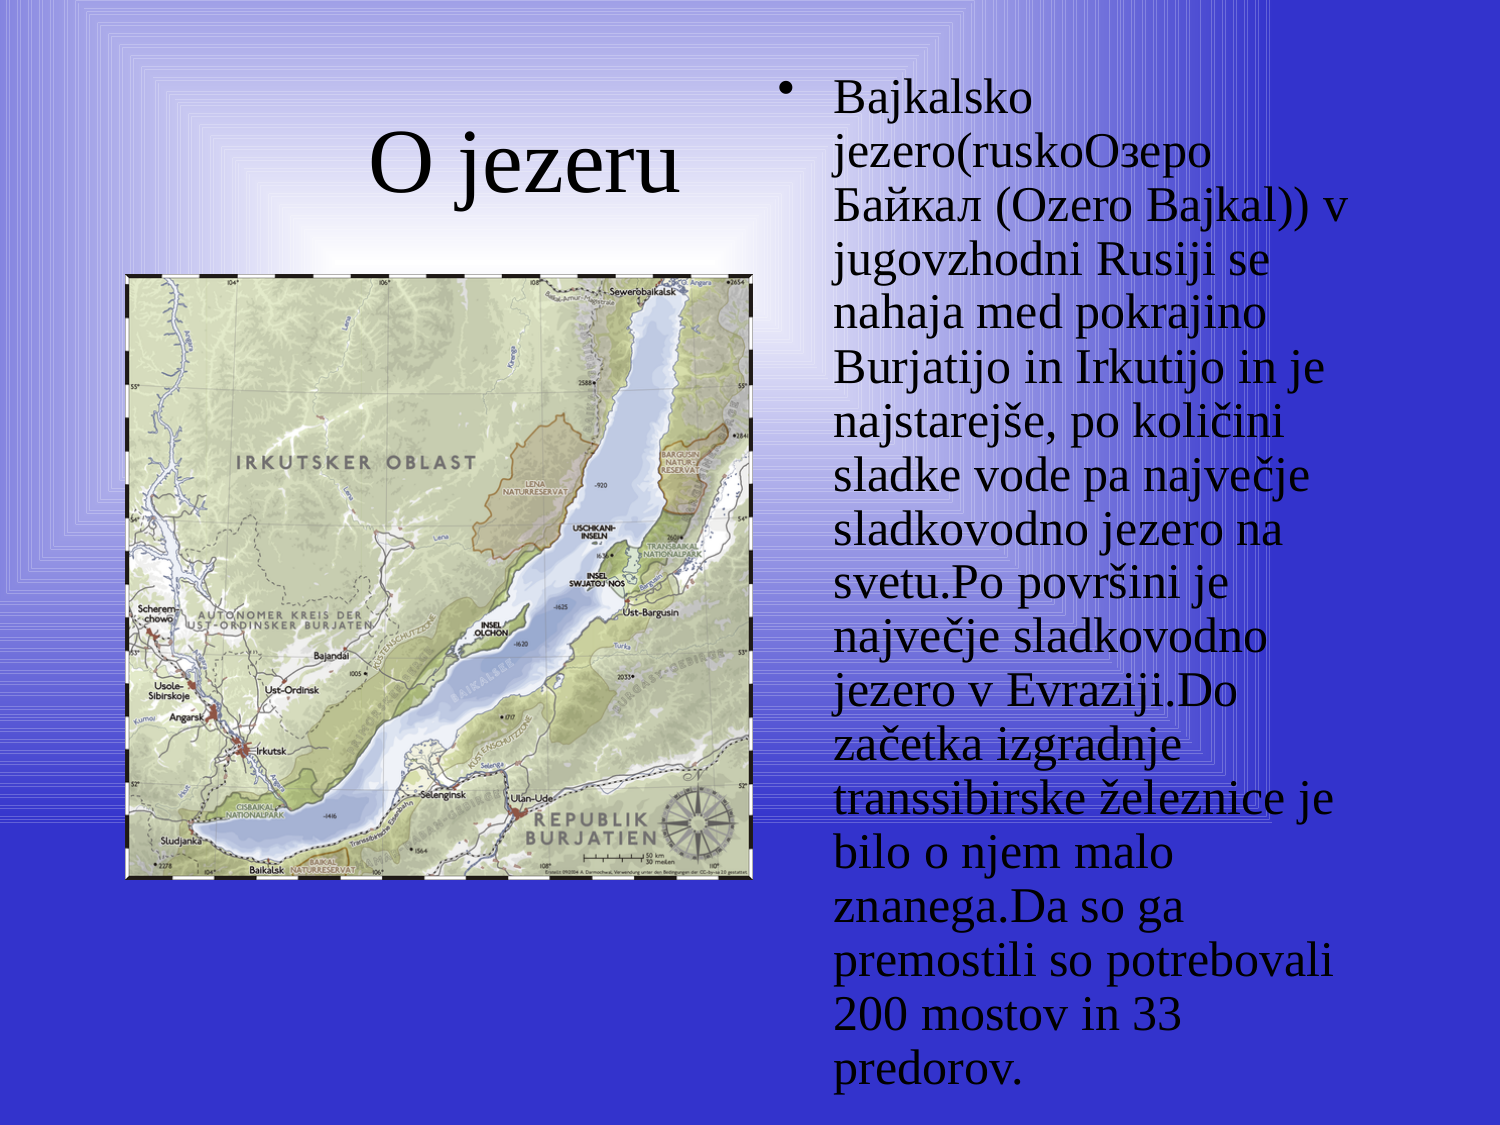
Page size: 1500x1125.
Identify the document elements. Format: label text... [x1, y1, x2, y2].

picture [125, 274, 753, 880]
list Bajkalsko jezero(ruskoОзеро Байкал (Ozero Bajkal)) v jugovzhodni Rusiji se nahaja med pokrajino Burjatijo in Irkutijo in je najstarejše, po količini sladke vode pa največje sladkovodno jezero na svetu.Po površini je največje sladkovodno jezero v Evraziji.Do začetka izgradnje transsibirske železnice je bilo o njem malo znanega.Da so ga premostili so potrebovali 200 mostov in 33 predorov. [762, 62, 1388, 738]
title O jezeru [0, 62, 762, 250]
chart [125, 275, 754, 881]
